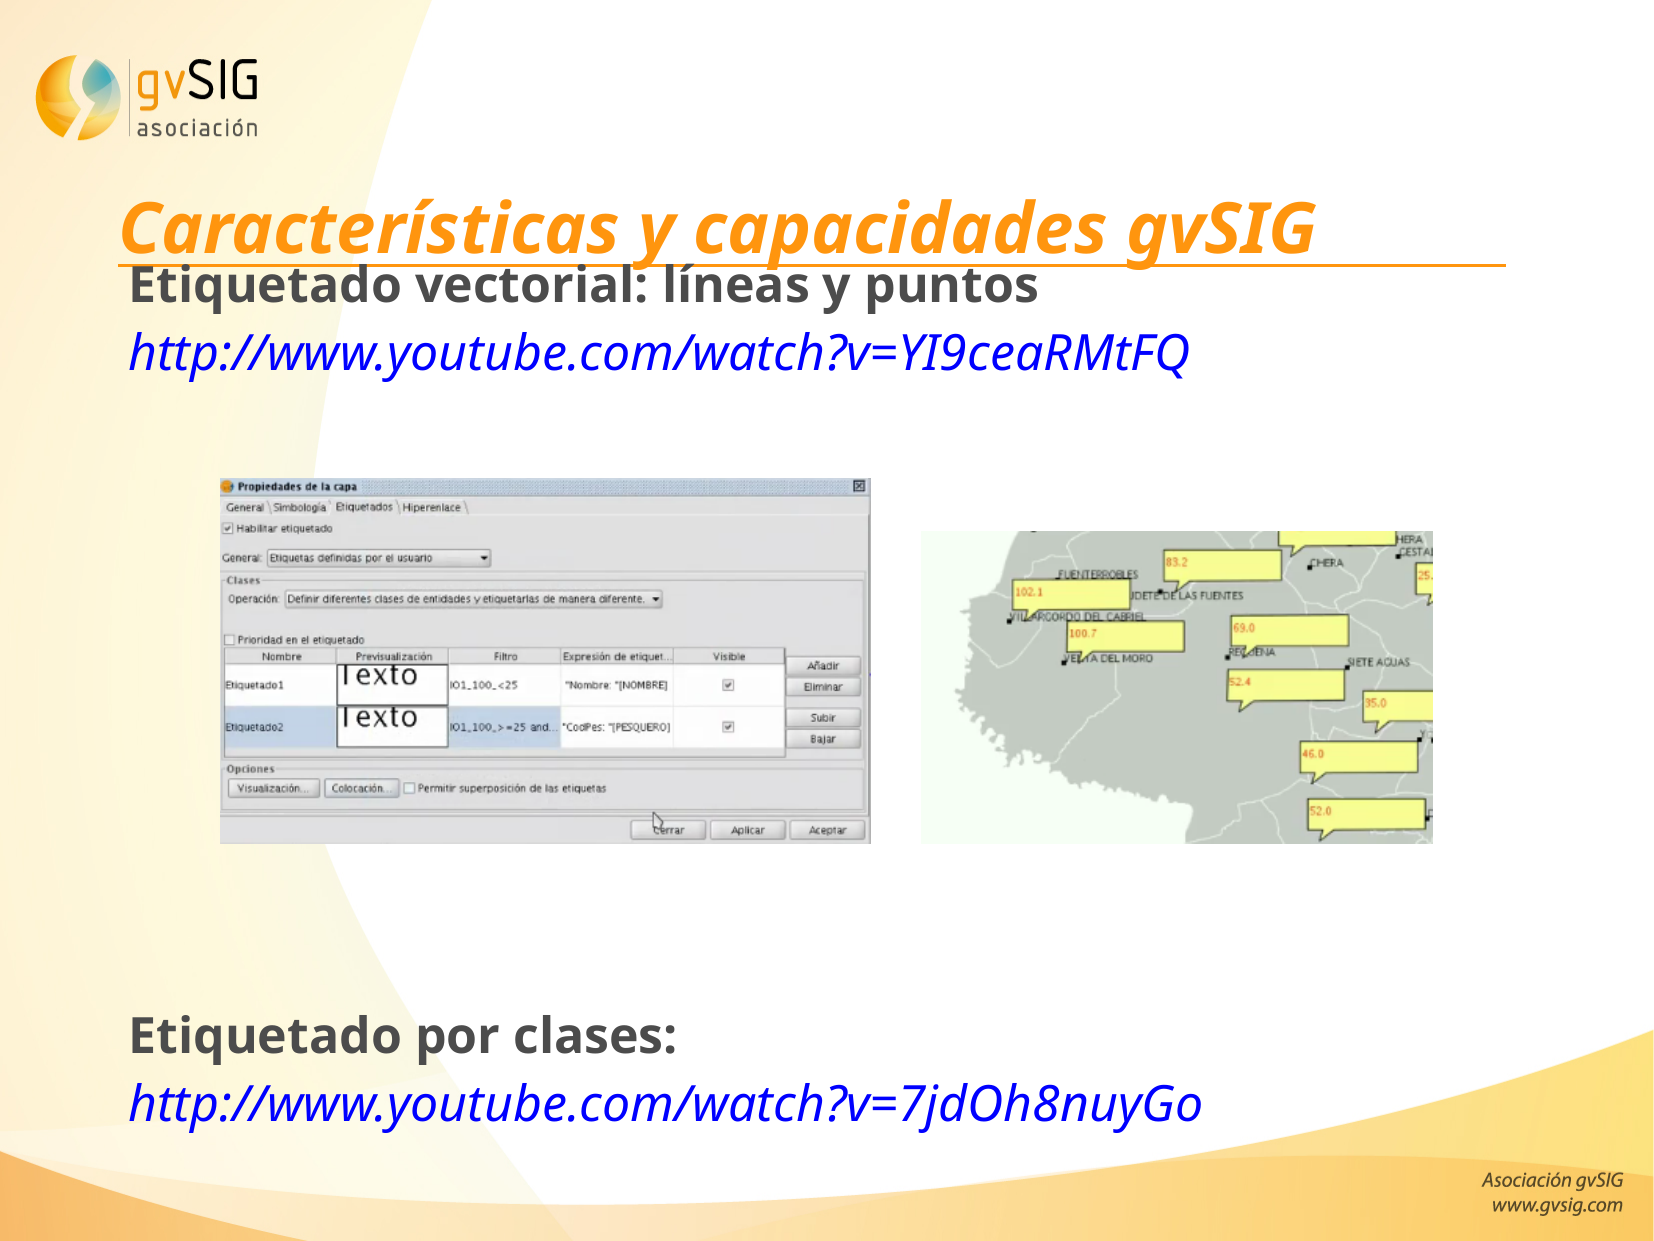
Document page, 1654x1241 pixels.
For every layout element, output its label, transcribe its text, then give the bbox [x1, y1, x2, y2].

title Características y capacidades gvSIG [118, 177, 1654, 276]
picture [599, 289, 608, 297]
picture [921, 531, 1433, 844]
picture [381, 280, 392, 296]
picture [0, 0, 1654, 1241]
picture [236, 276, 247, 297]
picture [833, 276, 868, 313]
picture [221, 276, 833, 313]
picture [530, 280, 541, 296]
picture [831, 276, 842, 294]
text_box Etiquetado vectorial: líneas y puntos http://www.youtube.com/watch?v=YI9ceaRMtFQ Etiquetado por clases:http://www.youtube.com/watch?v=7jdOh8nuyGo [128, 313, 1477, 1071]
picture [267, 280, 277, 285]
picture [735, 280, 745, 285]
picture [907, 276, 918, 297]
picture [203, 280, 214, 297]
picture [764, 289, 773, 297]
picture [319, 289, 328, 297]
picture [349, 280, 360, 296]
picture [423, 276, 435, 294]
picture [875, 280, 886, 296]
picture [993, 280, 1004, 296]
picture [220, 478, 871, 844]
picture [453, 280, 463, 285]
